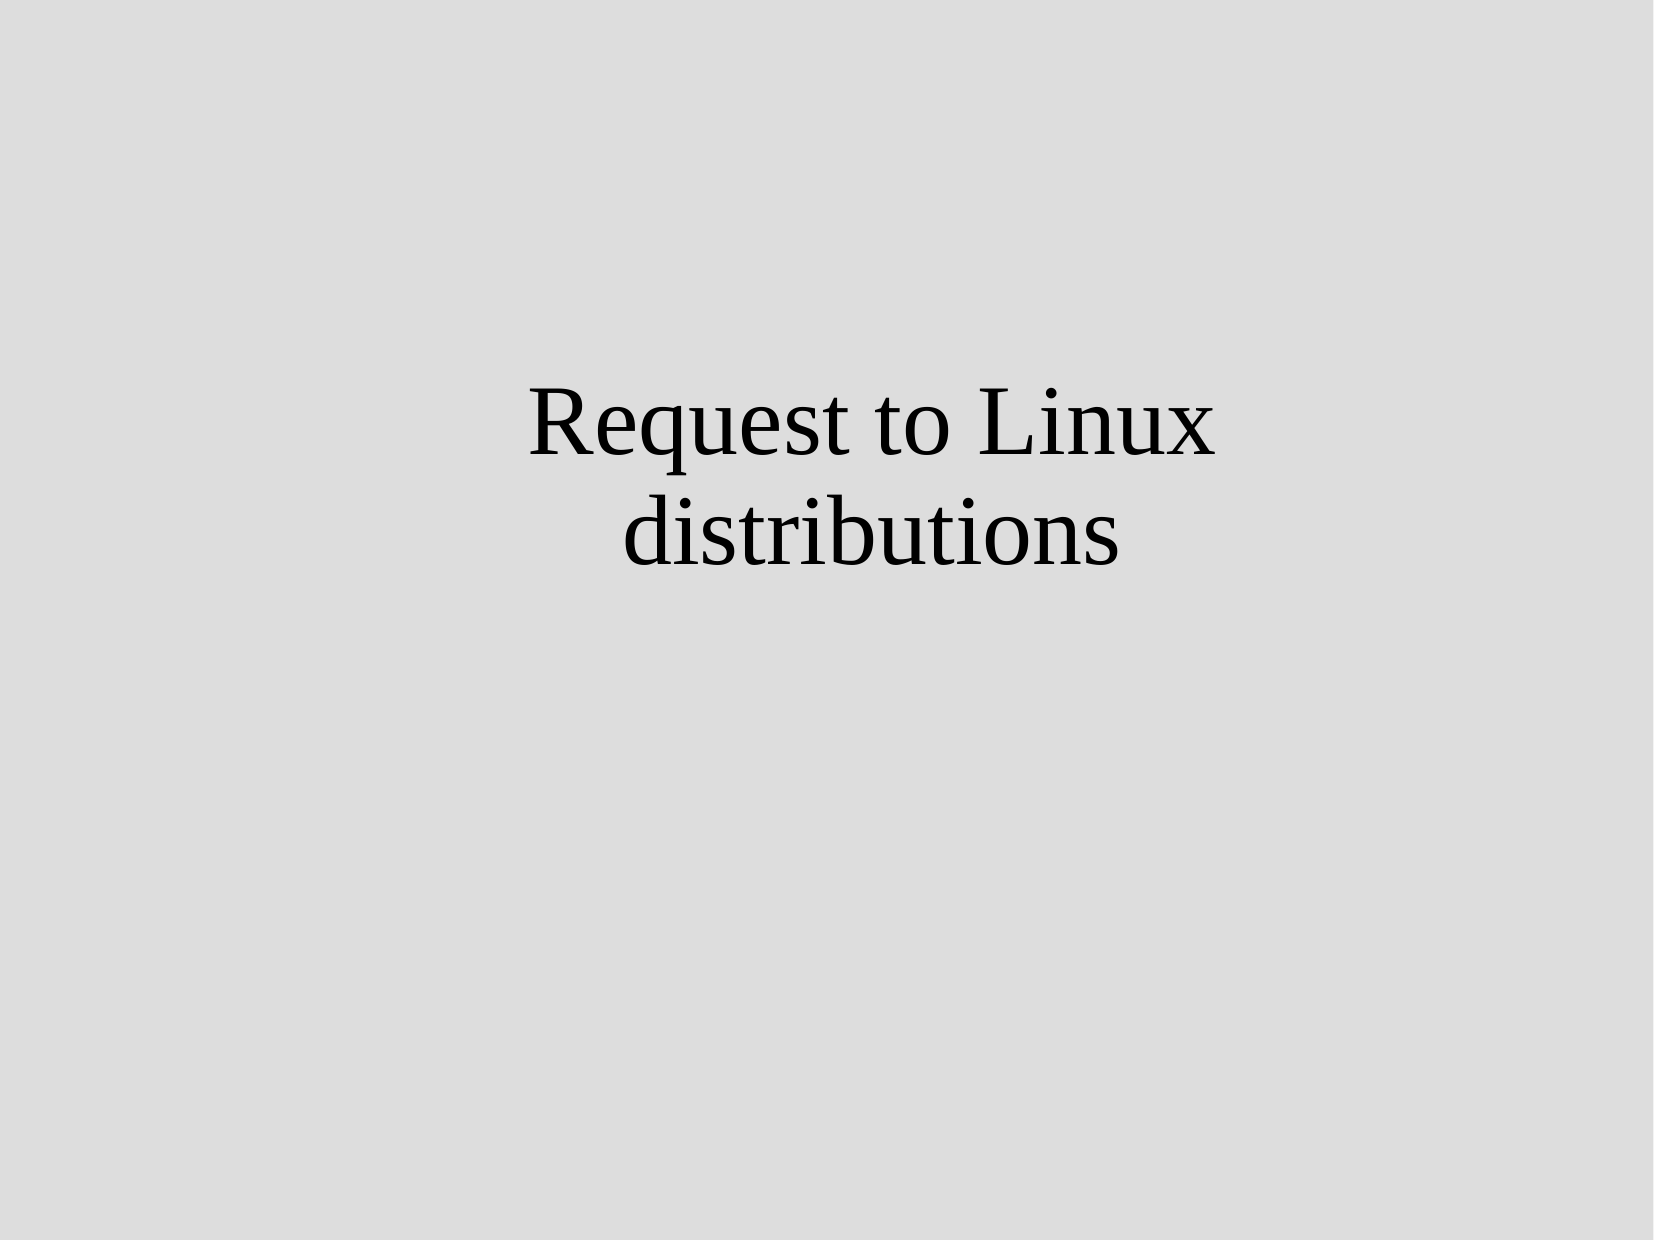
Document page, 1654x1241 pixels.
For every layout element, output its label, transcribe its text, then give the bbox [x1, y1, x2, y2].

text_box Request to Linux distributions [271, 357, 1473, 595]
subtitle [82, 49, 1571, 1010]
